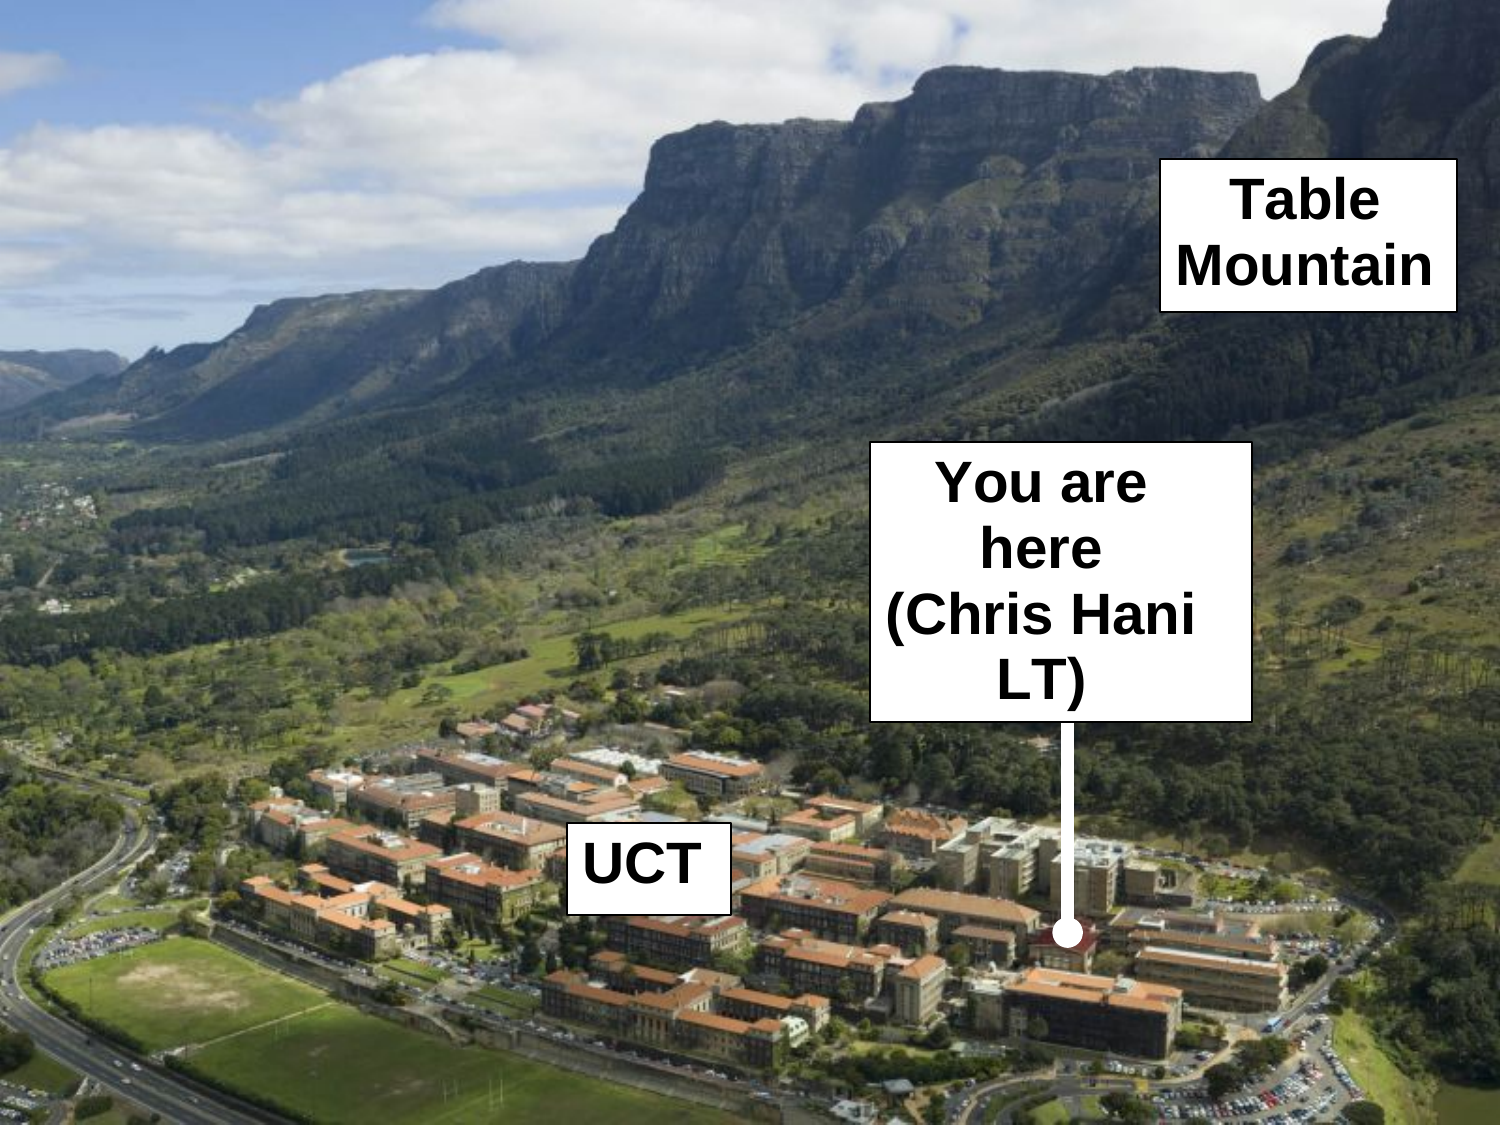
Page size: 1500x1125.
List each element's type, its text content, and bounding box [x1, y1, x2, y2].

text_box Table Mountain [1160, 159, 1458, 312]
text_box You are here (Chris Hani LT) [869, 441, 1252, 661]
text_box UCT [566, 822, 732, 915]
picture [0, 0, 1500, 1125]
